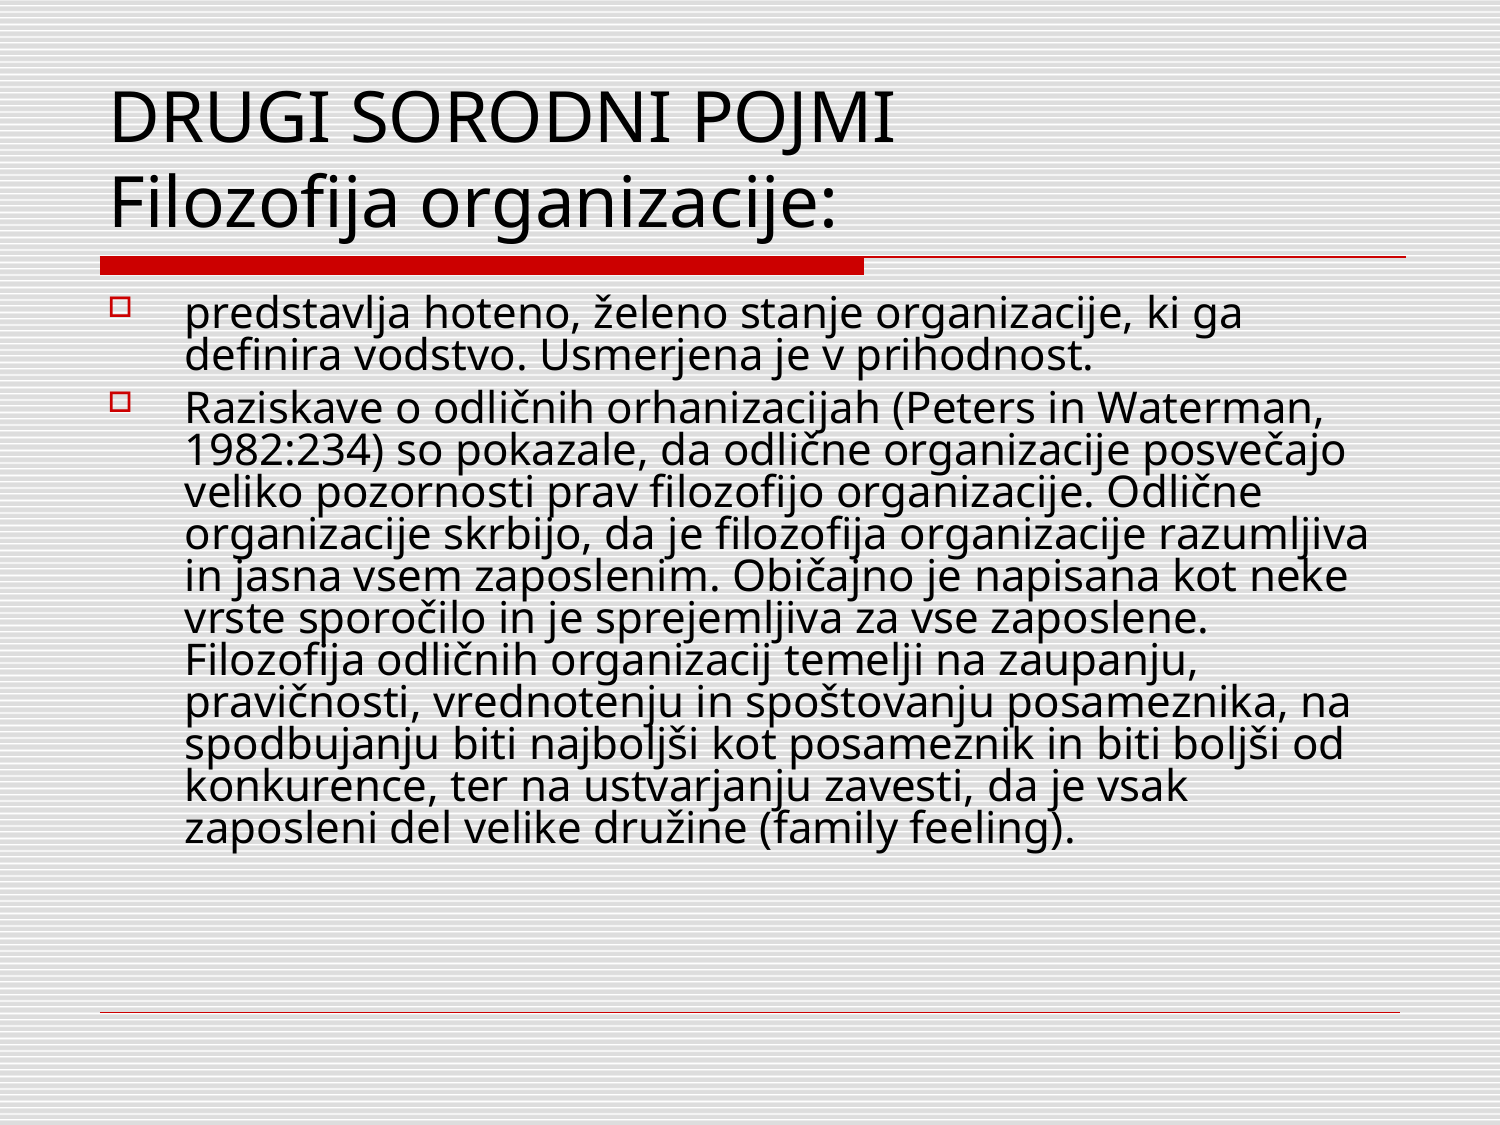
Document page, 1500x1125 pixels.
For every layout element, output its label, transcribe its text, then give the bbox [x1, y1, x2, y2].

picture [0, 0, 1500, 1125]
title DRUGI SORODNI POJMI Filozofija organizacije: [94, 49, 1407, 250]
list predstavlja hoteno, želeno stanje organizacije, ki ga definira vodstvo. Usmerjena je v prihodnost. Raziskave o odličnih orhanizacijah (Peters in Waterman, 1982:234) so pokazale, da odlične organizacije posvečajo veliko pozornosti prav filozofijo organizacije. Odlične organizacije skrbijo, da je filozofija organizacije razumljiva in jasna vsem zaposlenim. Običajno je napisana kot neke vrste sporočilo in je sprejemljiva za vse zaposlene. Filozofija odličnih organizacij temelji na zaupanju, pravičnosti, vrednotenju in spoštovanju posameznika, na spodbujanju biti najboljši kot posameznik in biti boljši od konkurence, ter na ustvarjanju zavesti, da je vsak zaposleni del velike družine (family feeling). [92, 287, 1406, 988]
